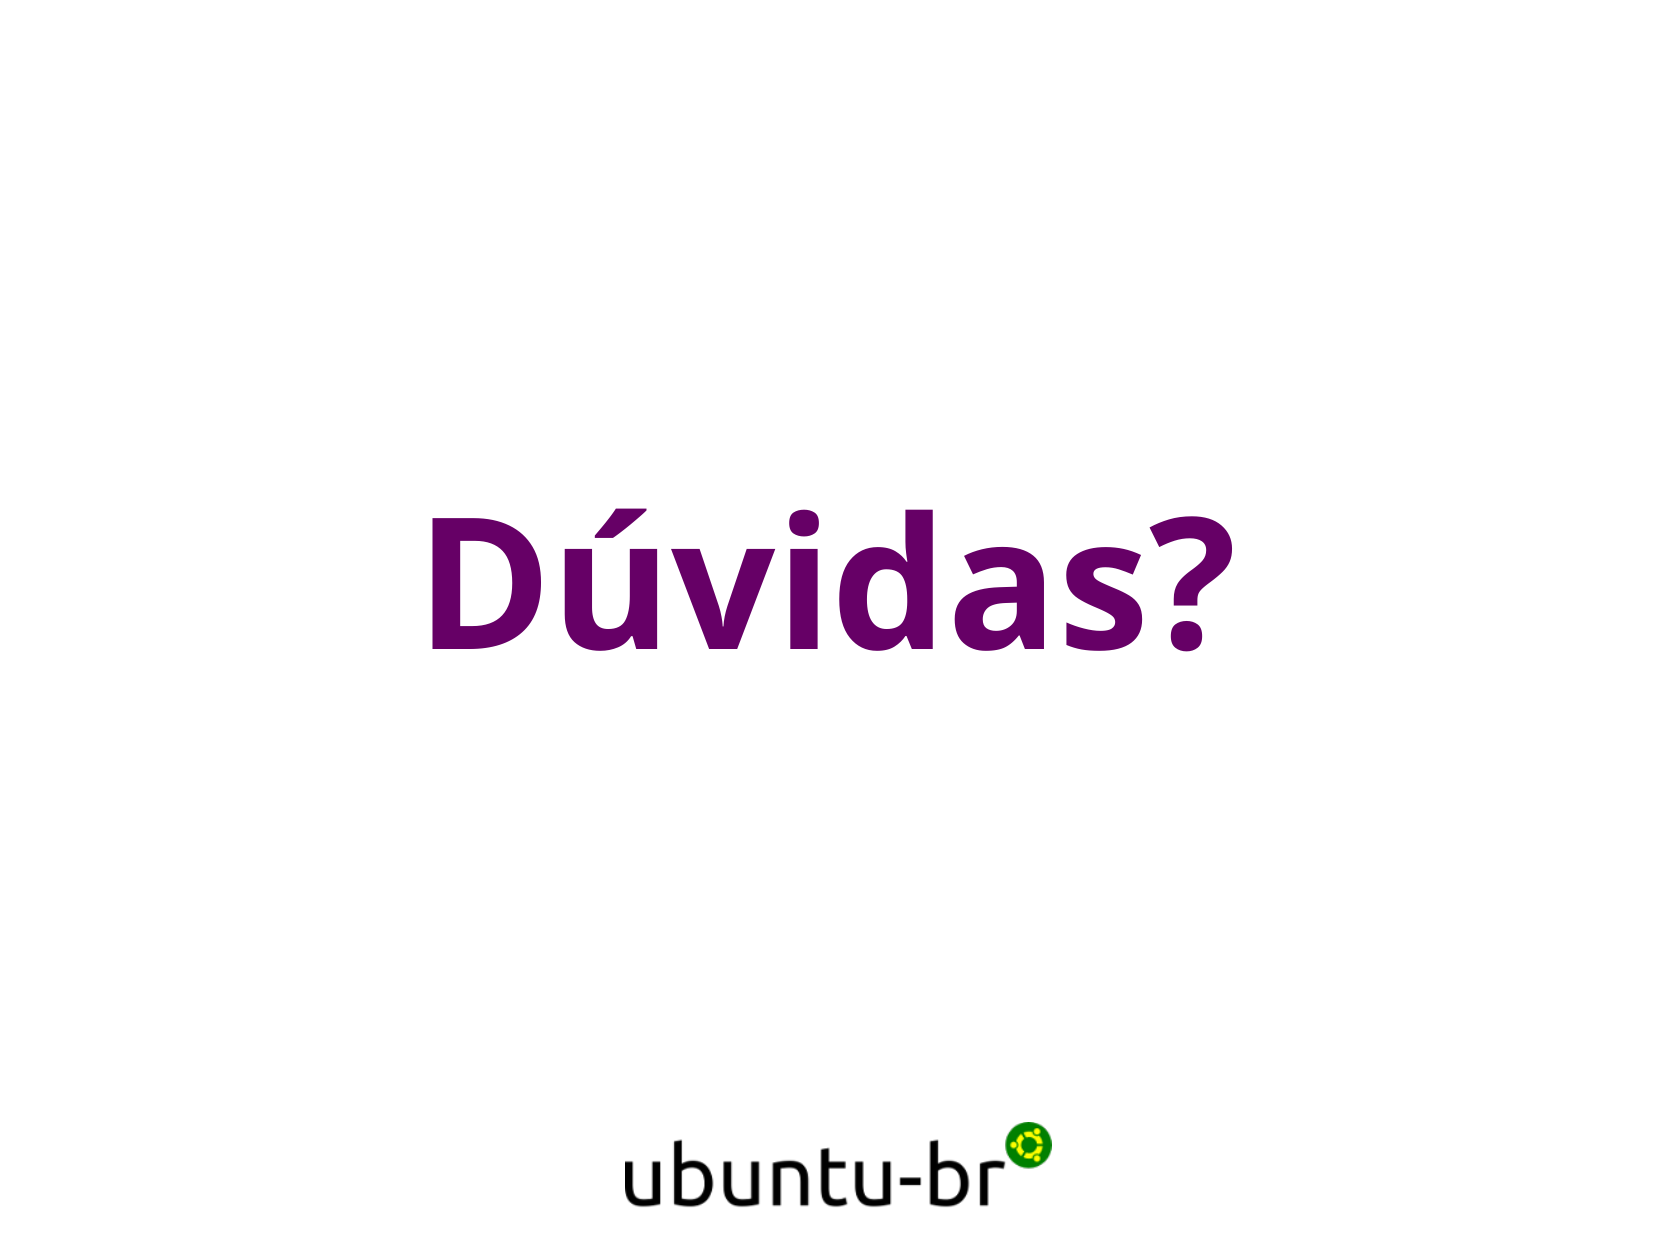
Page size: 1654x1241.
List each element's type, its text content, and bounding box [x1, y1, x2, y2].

title Dúvidas? [82, 474, 1571, 682]
picture [625, 1122, 1052, 1223]
